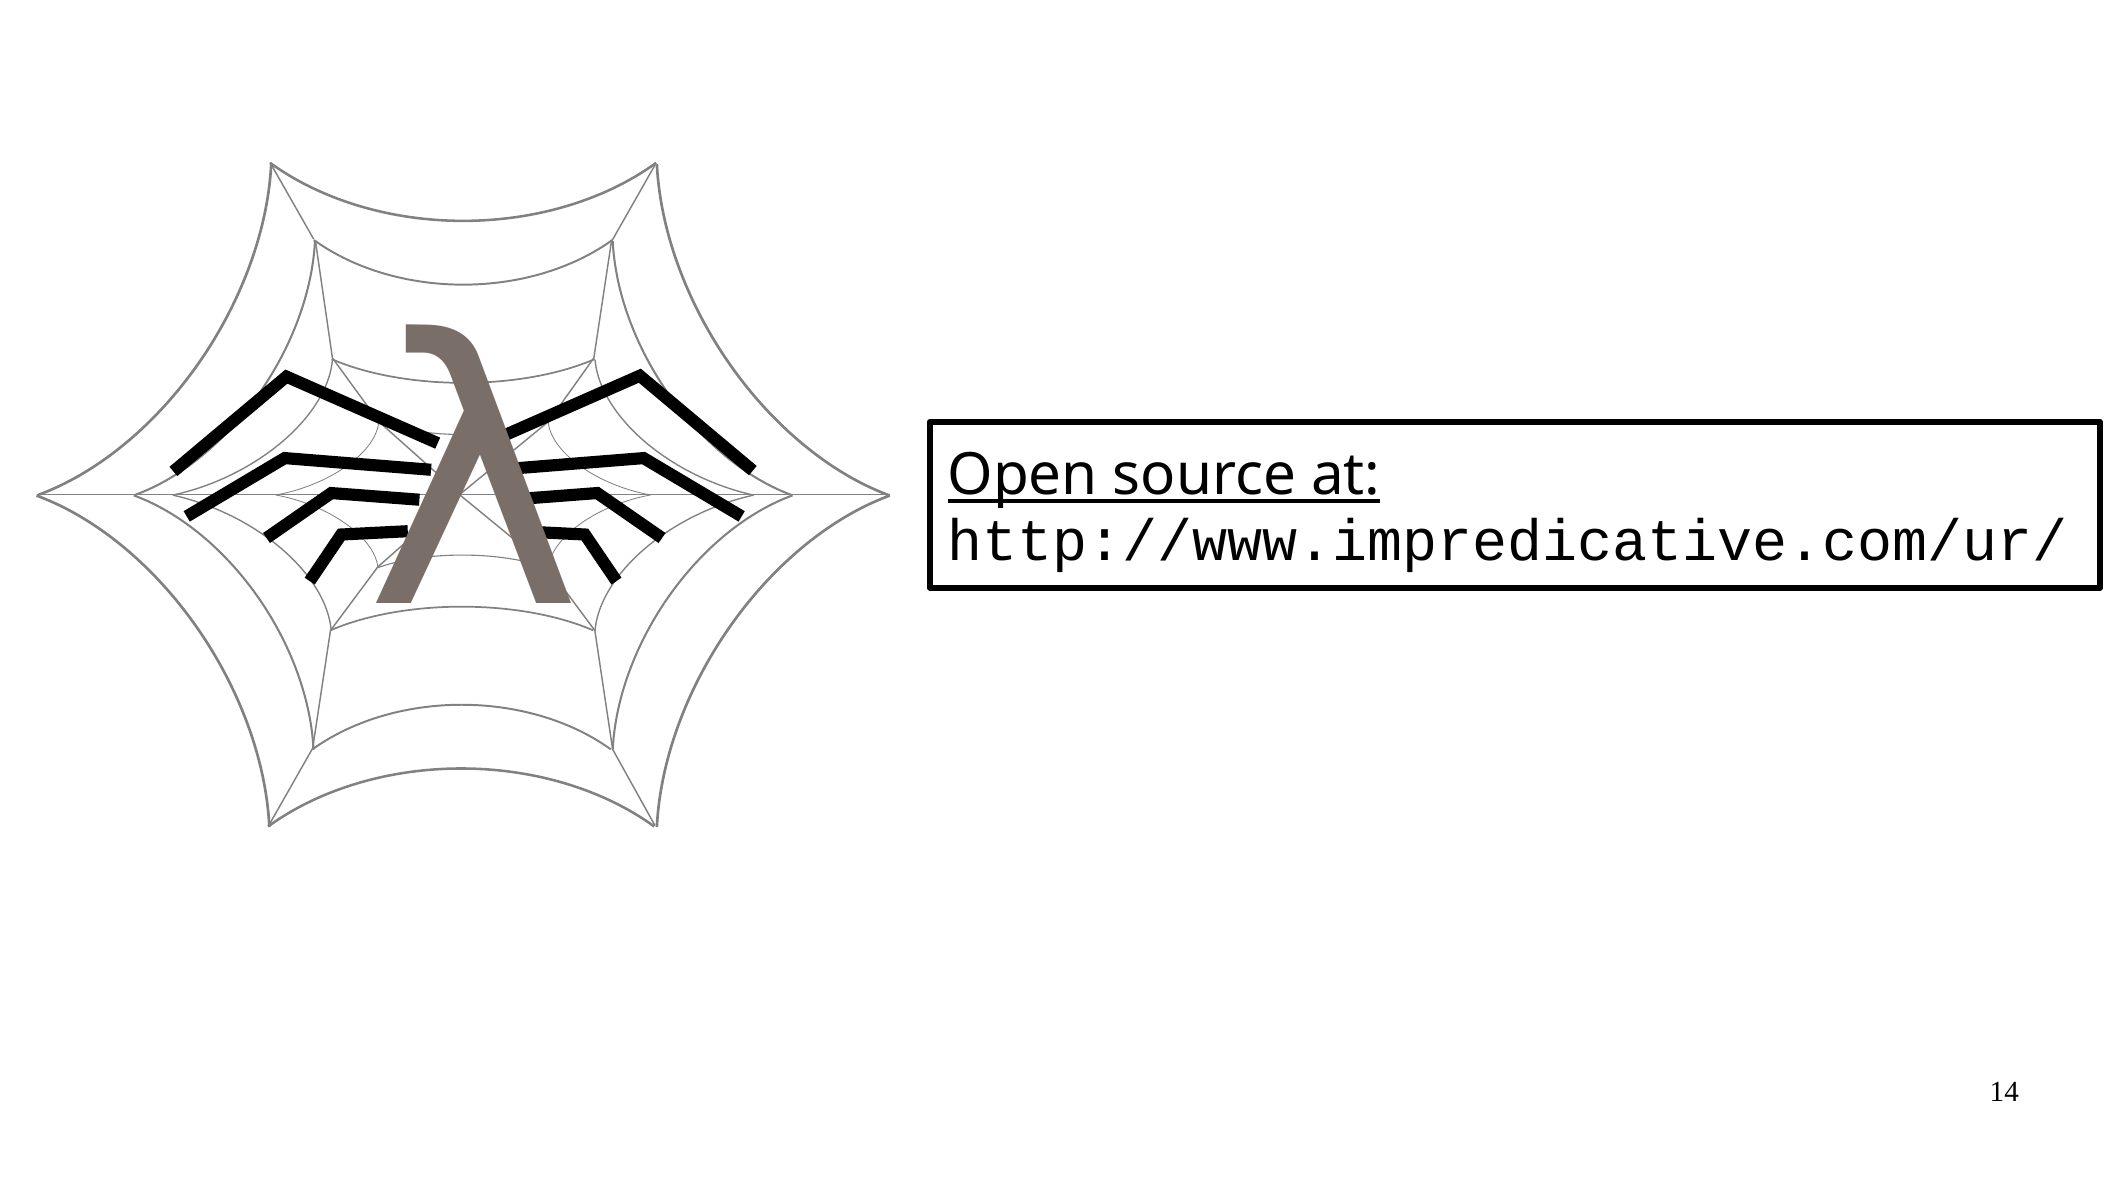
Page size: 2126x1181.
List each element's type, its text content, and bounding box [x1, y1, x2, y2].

text_box Open source at: http://www.impredicative.com/ur/ [1014, 421, 2101, 577]
picture [0, 0, 1014, 1181]
